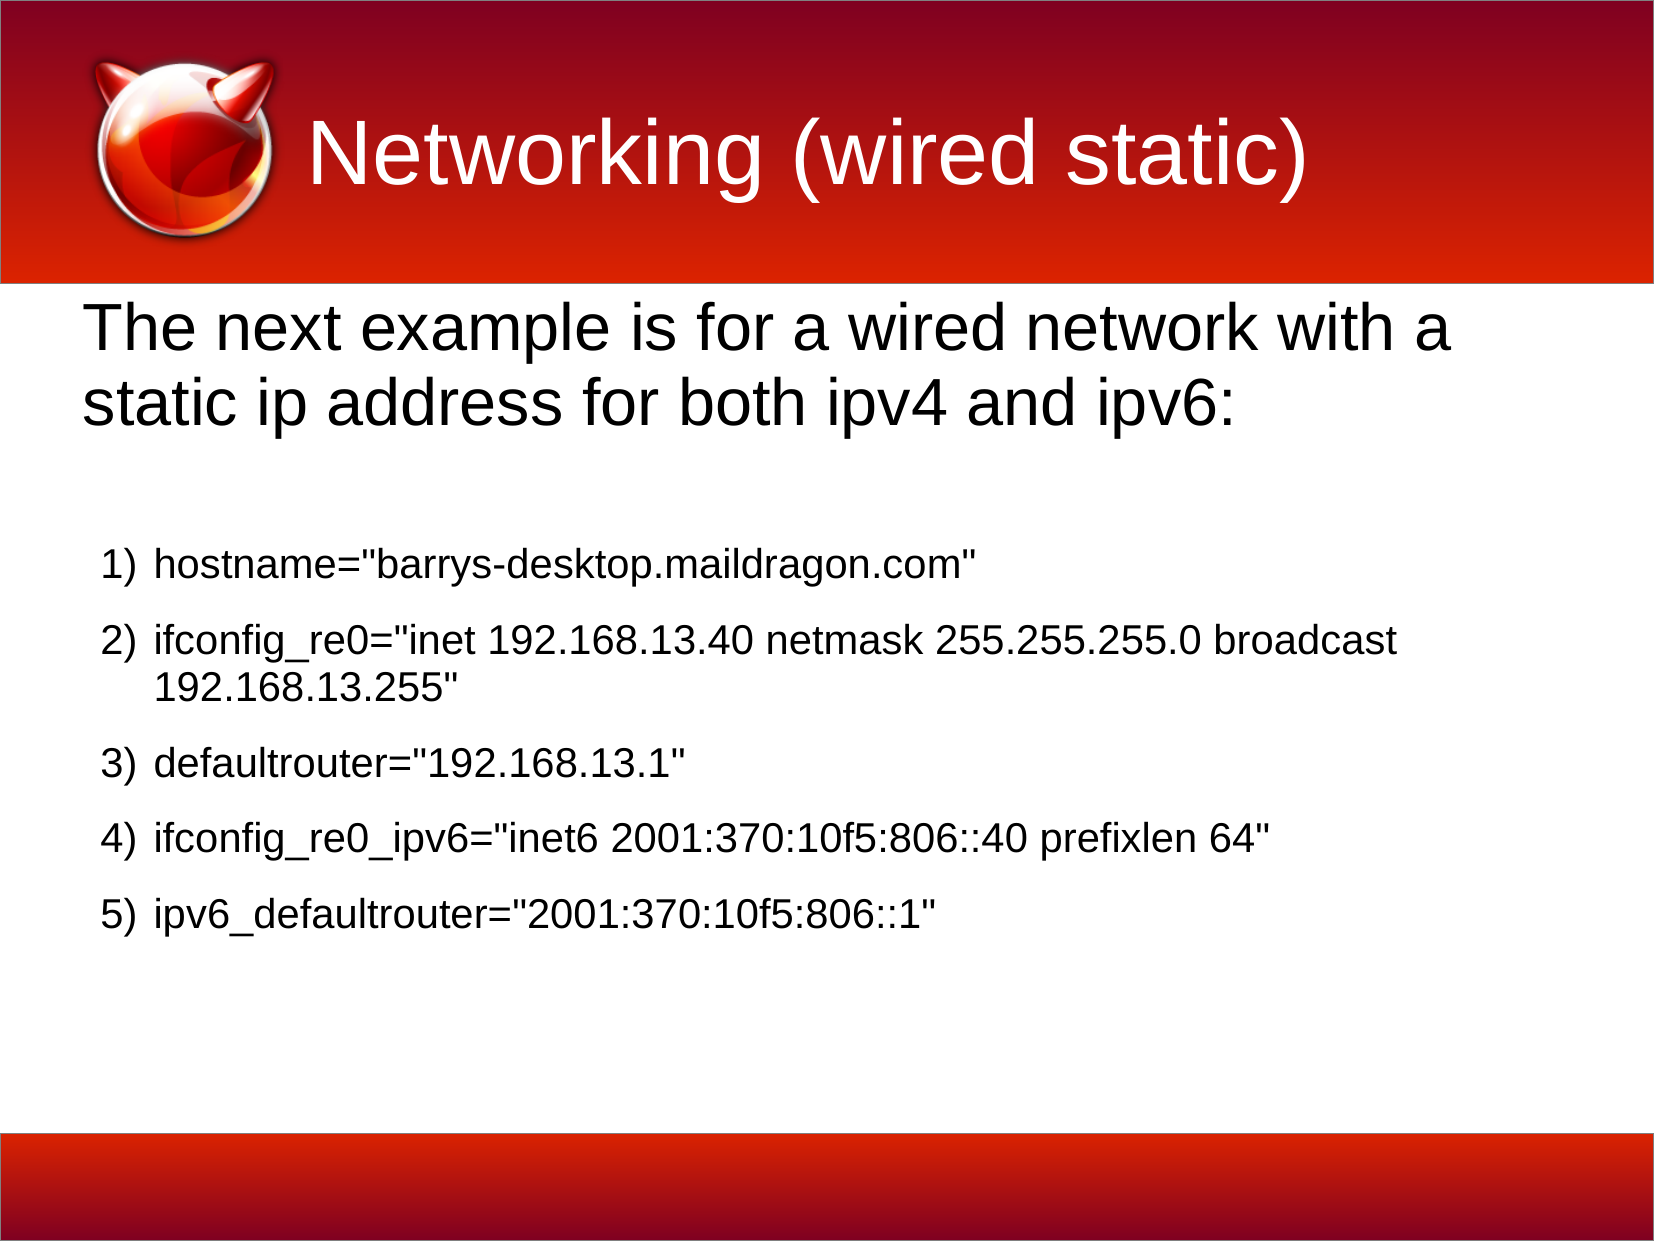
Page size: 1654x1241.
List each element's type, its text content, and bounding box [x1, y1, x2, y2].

title Networking (wired static) [82, 49, 1536, 257]
list The next example is for a wired network with a static ip address for both ipv4 and ipv6: hostname="barrys-desktop.maildragon.com" ifconfig_re0="inet 192.168.13.40 netmask 255.255.255.0 broadcast 192.168.13.255" defaultrouter="192.168.13.1" ifconfig_re0_ipv6="inet6 2001:370:10f5:806::40 prefixlen 64" ipv6_defaultrouter="2001:370:10f5:806::1" [82, 290, 1538, 1010]
